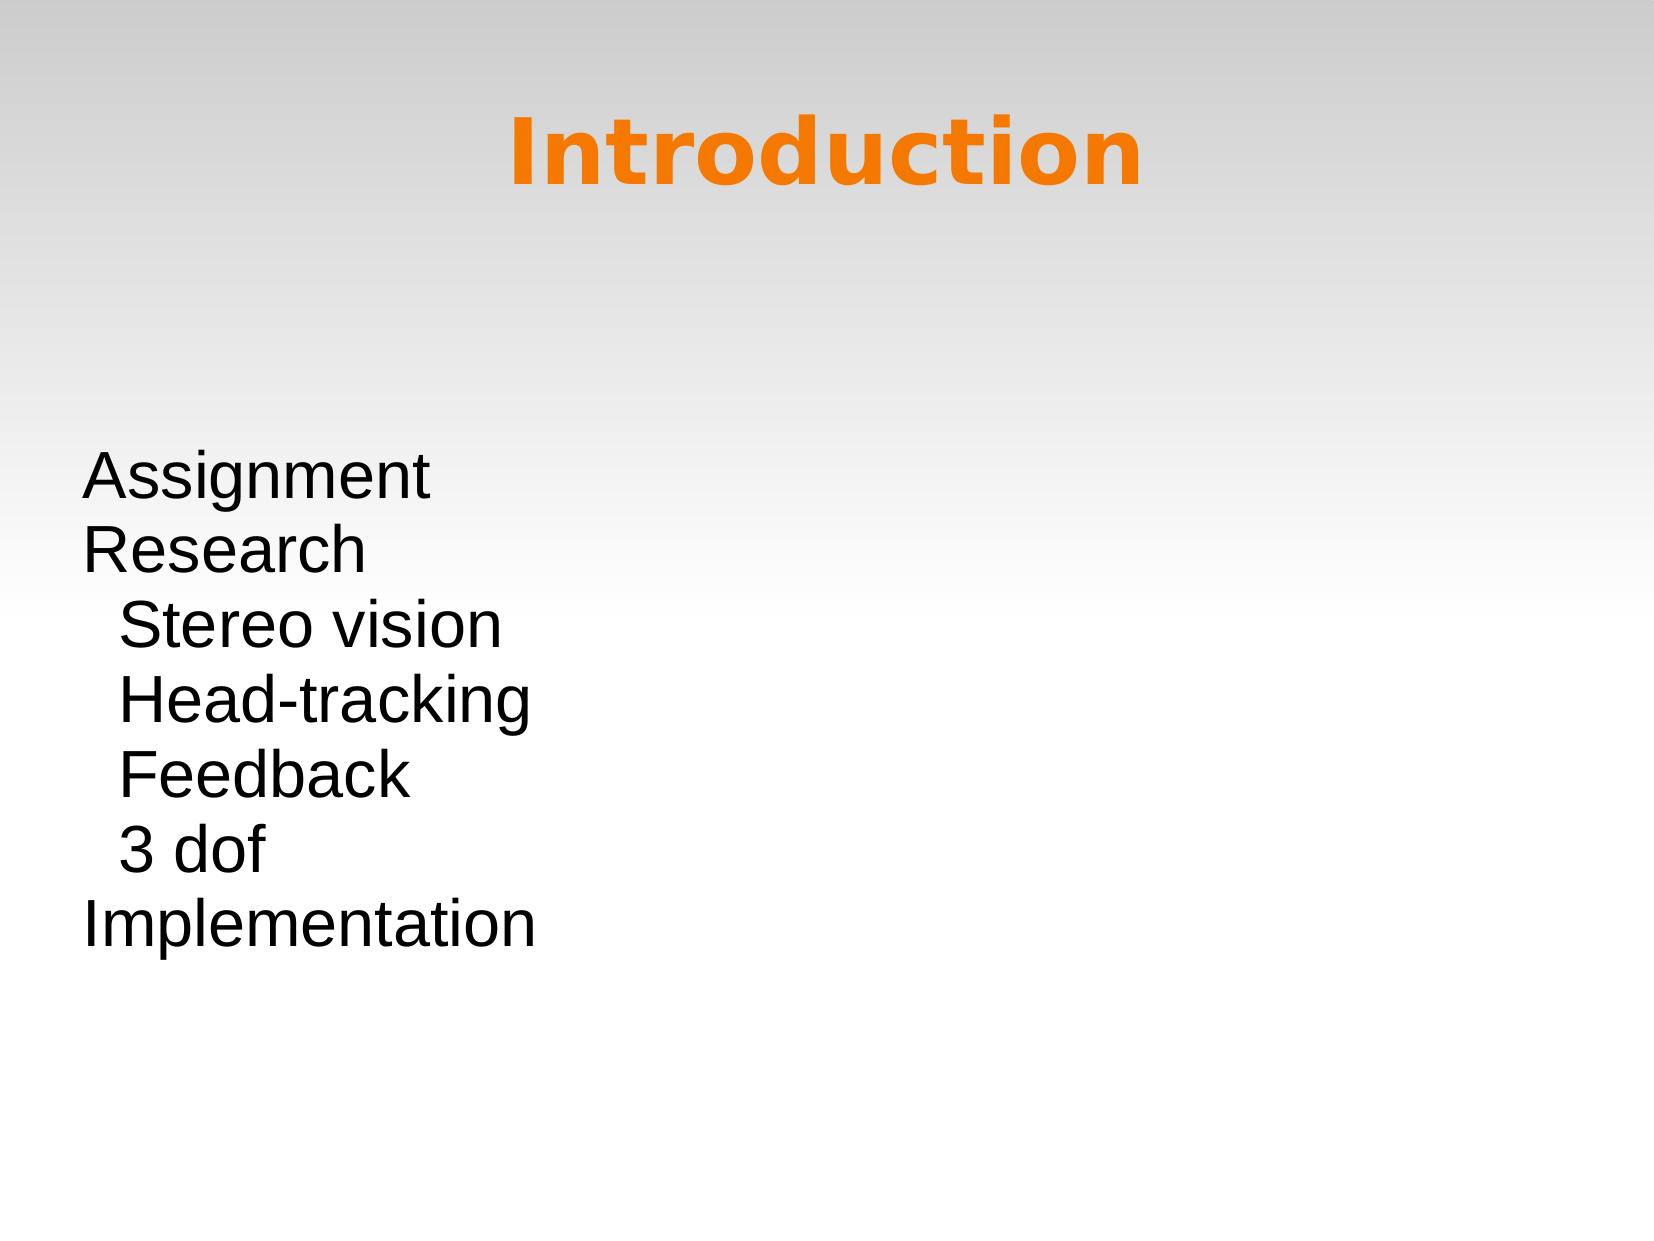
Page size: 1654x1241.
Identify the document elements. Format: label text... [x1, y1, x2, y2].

title Introduction [82, 56, 1571, 250]
subtitle Assignment Research Stereo vision Head-tracking Feedback 3 dof Implementation [82, 297, 1571, 1102]
